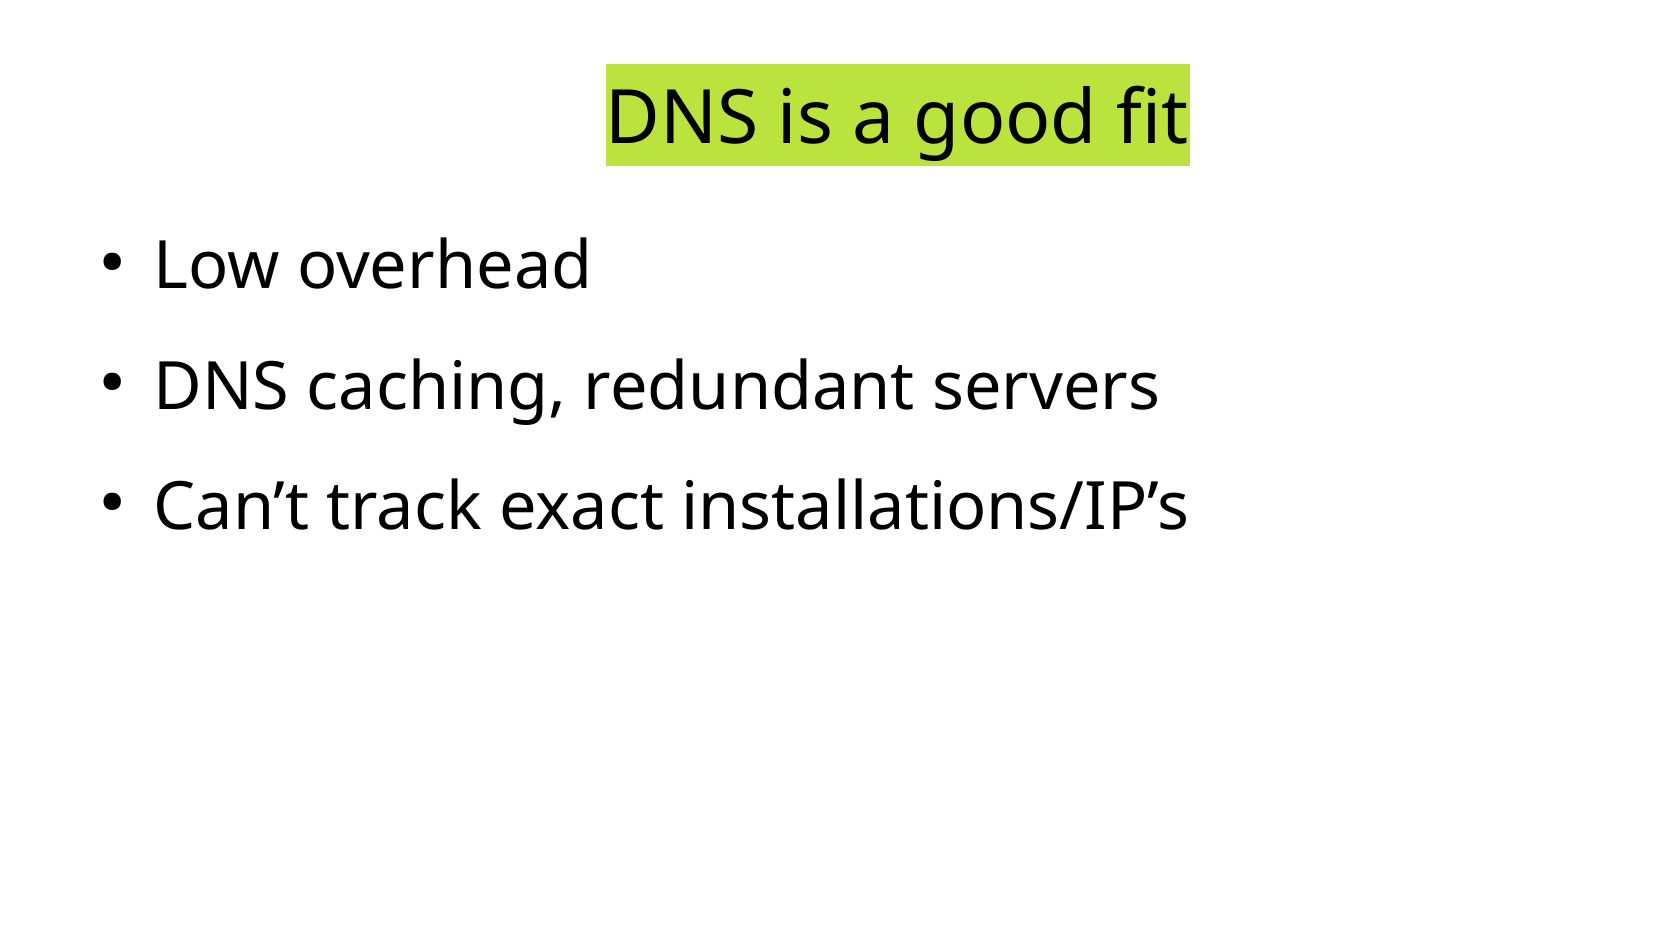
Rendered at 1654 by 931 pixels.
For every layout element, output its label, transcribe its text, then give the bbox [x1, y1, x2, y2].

title DNS is a good fit [82, 37, 1571, 193]
list Low overhead DNS caching, redundant servers Can’t track exact installations/IP’s [82, 217, 1571, 758]
